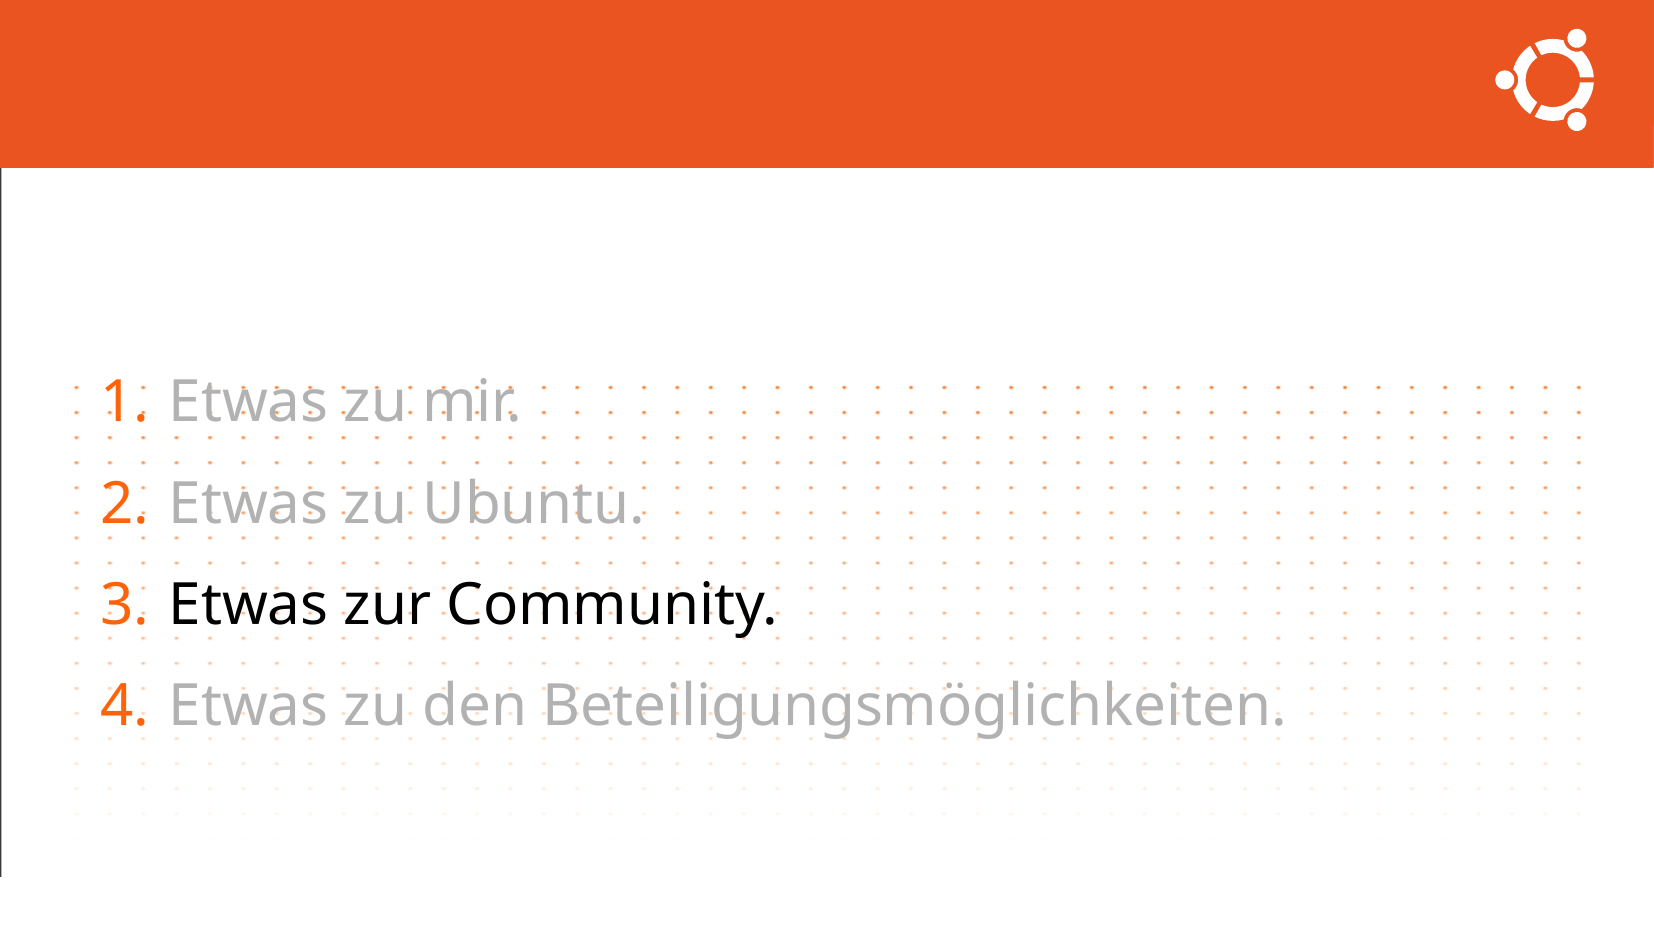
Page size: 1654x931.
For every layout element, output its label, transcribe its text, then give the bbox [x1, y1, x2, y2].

picture [0, 0, 1654, 877]
list Etwas zu mir. Etwas zu Ubuntu. Etwas zur Community. Etwas zu den Beteiligungsmöglichkeiten. [82, 359, 1461, 832]
